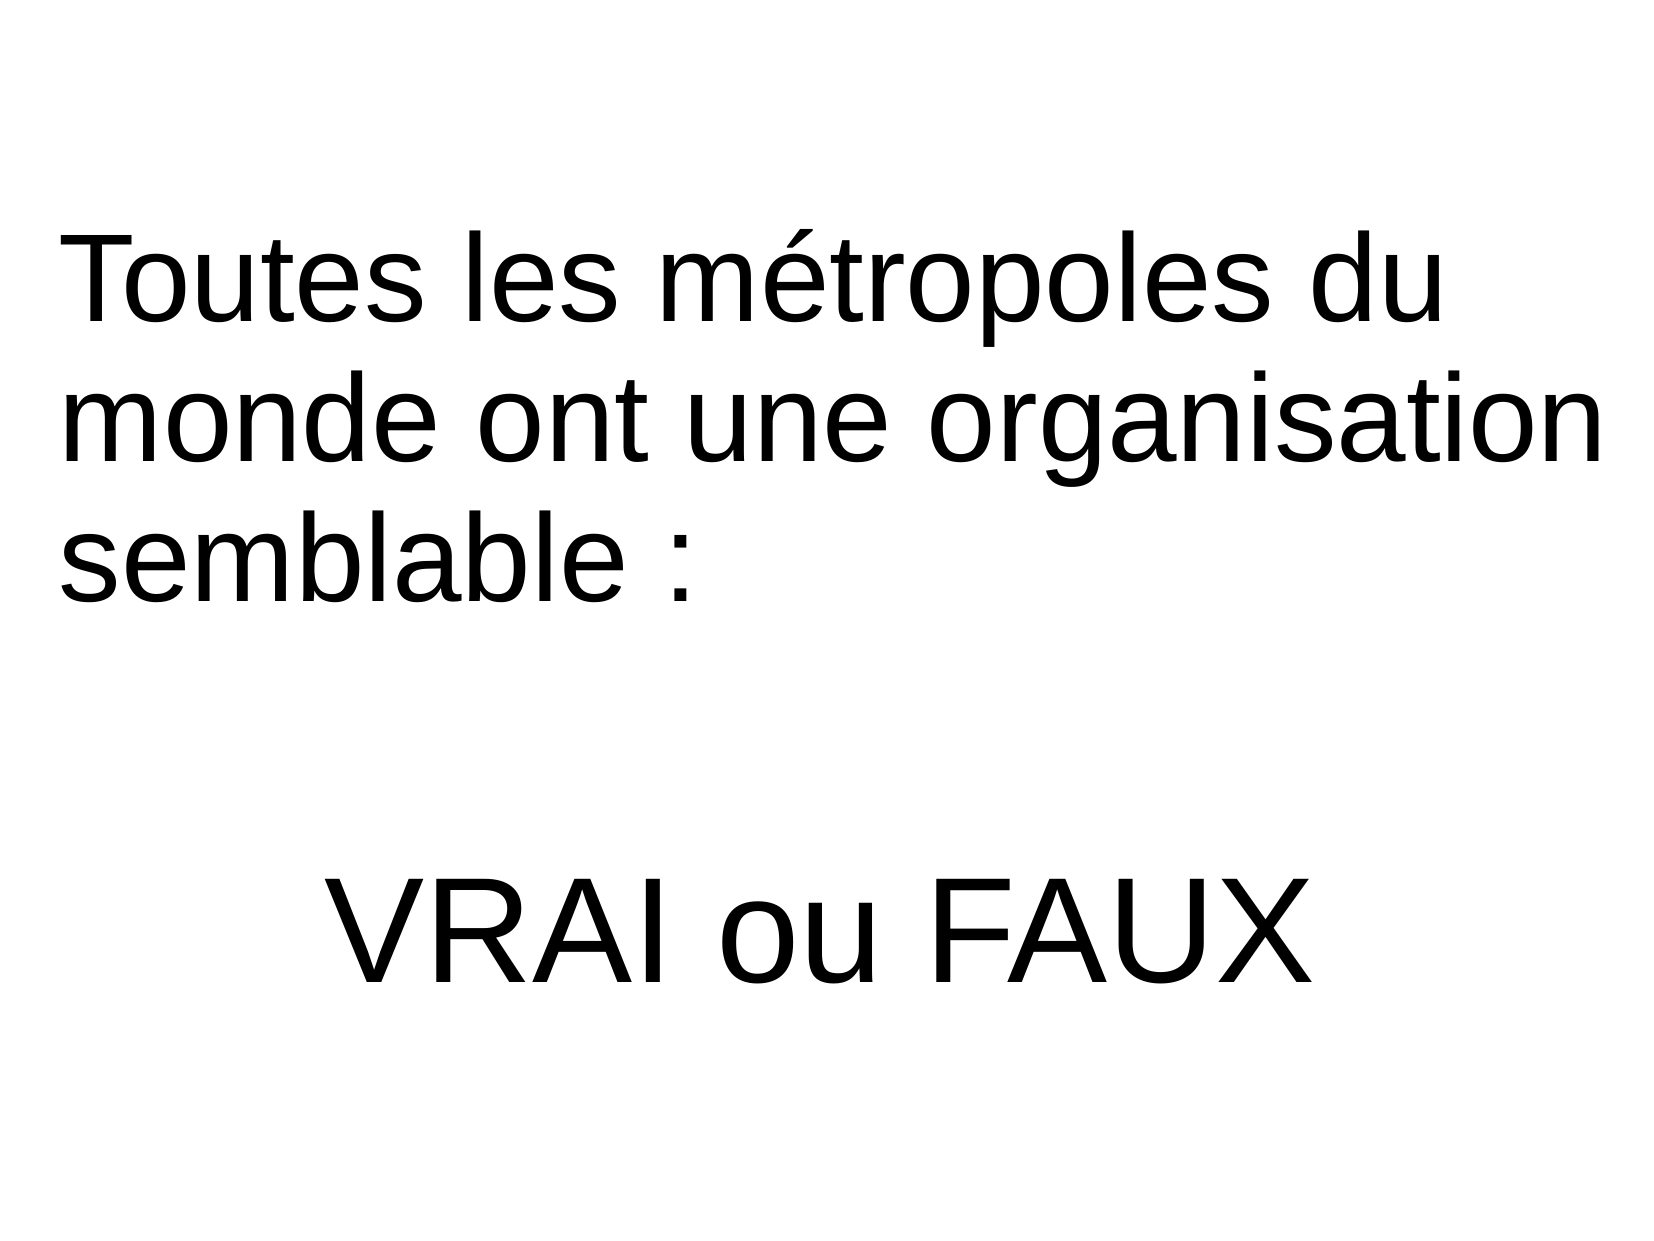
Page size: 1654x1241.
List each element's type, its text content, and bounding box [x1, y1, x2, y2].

title VRAI ou FAUX [324, 797, 1447, 1063]
title Toutes les métropoles du monde ont une organisation semblable : [59, 68, 1654, 768]
